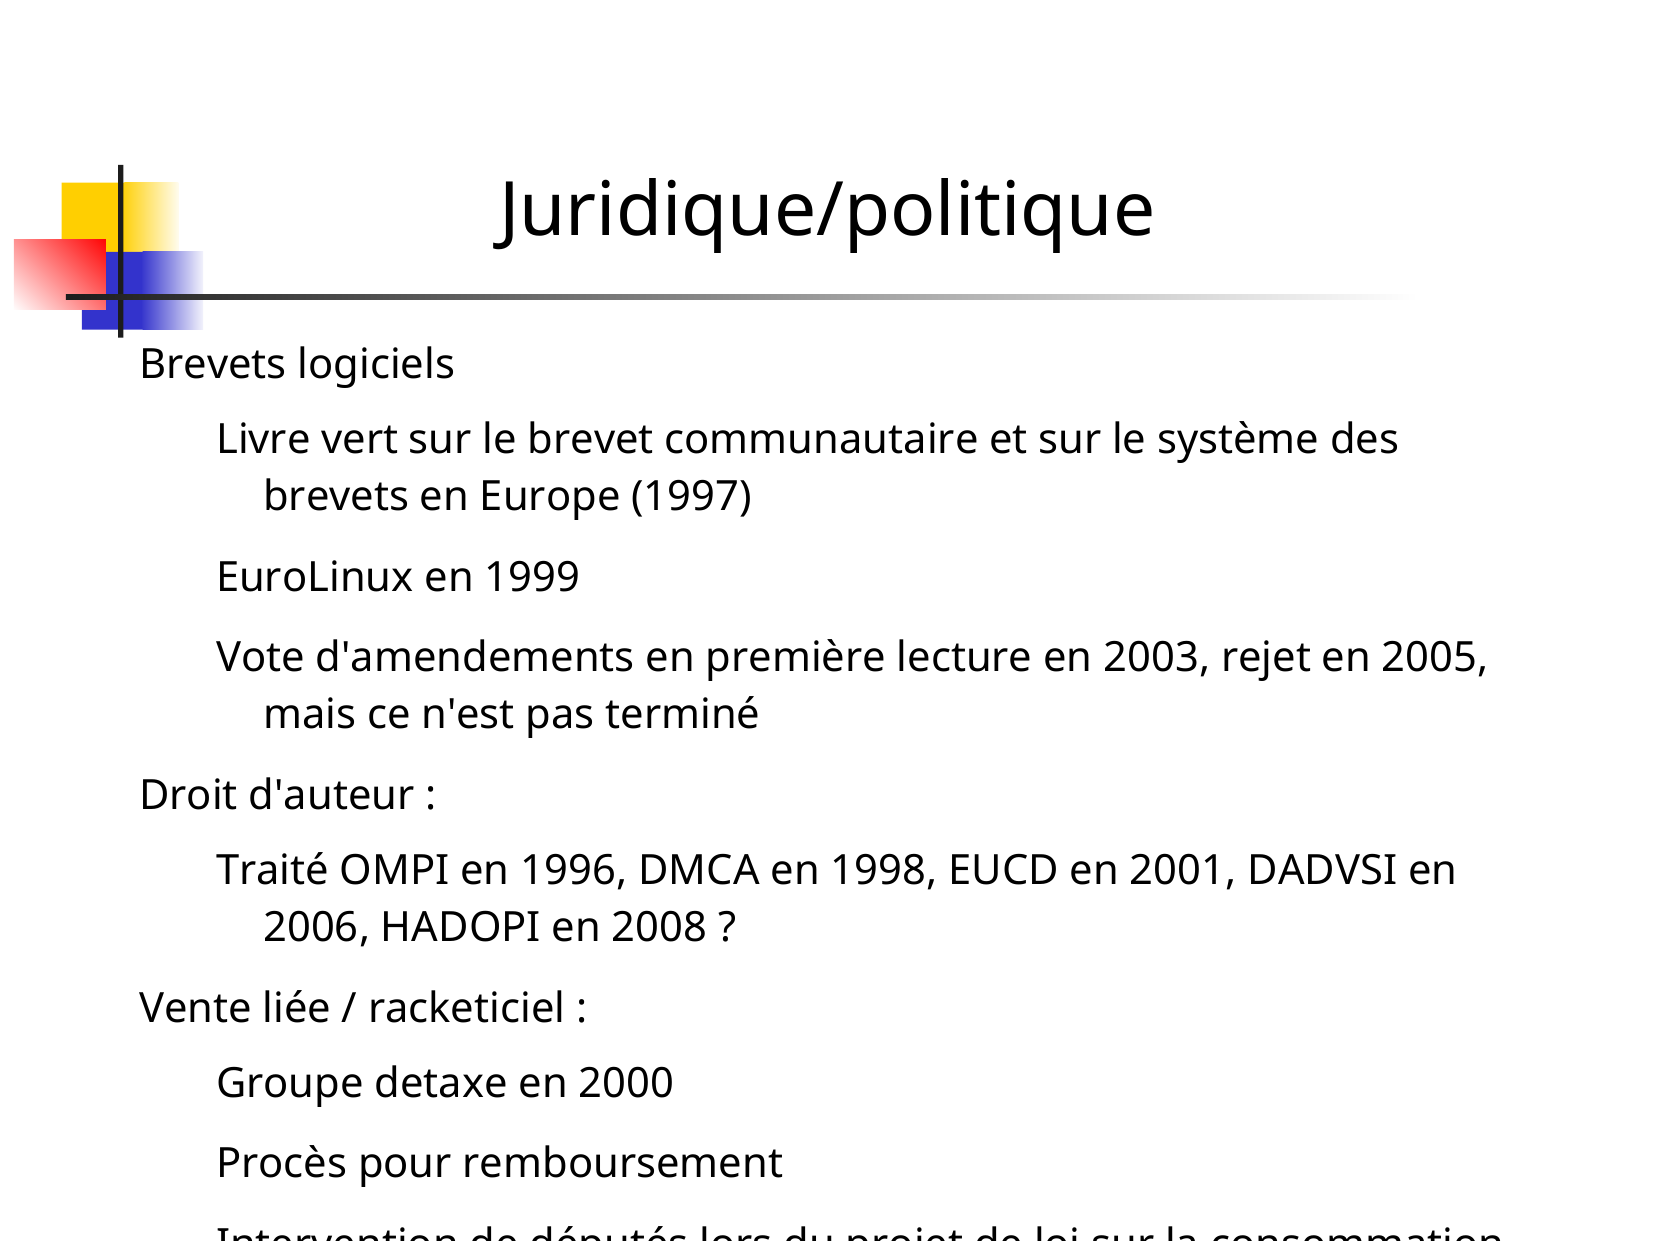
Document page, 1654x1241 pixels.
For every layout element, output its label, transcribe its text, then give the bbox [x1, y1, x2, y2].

title Juridique/politique [121, 102, 1534, 311]
list Brevets logiciels Livre vert sur le brevet communautaire et sur le système des brevets en Europe (1997) EuroLinux en 1999 Vote d'amendements en première lecture en 2003, rejet en 2005, mais ce n'est pas terminé Droit d'auteur : Traité OMPI en 1996, DMCA en 1998, EUCD en 2001, DADVSI en 2006, HADOPI en 2008 ? Vente liée / racketiciel : Groupe detaxe en 2000 Procès pour remboursement Intervention de députés lors du projet de loi sur la consommation (2007), travaux à la DGCCRF, Plan Besson [121, 333, 1534, 1241]
